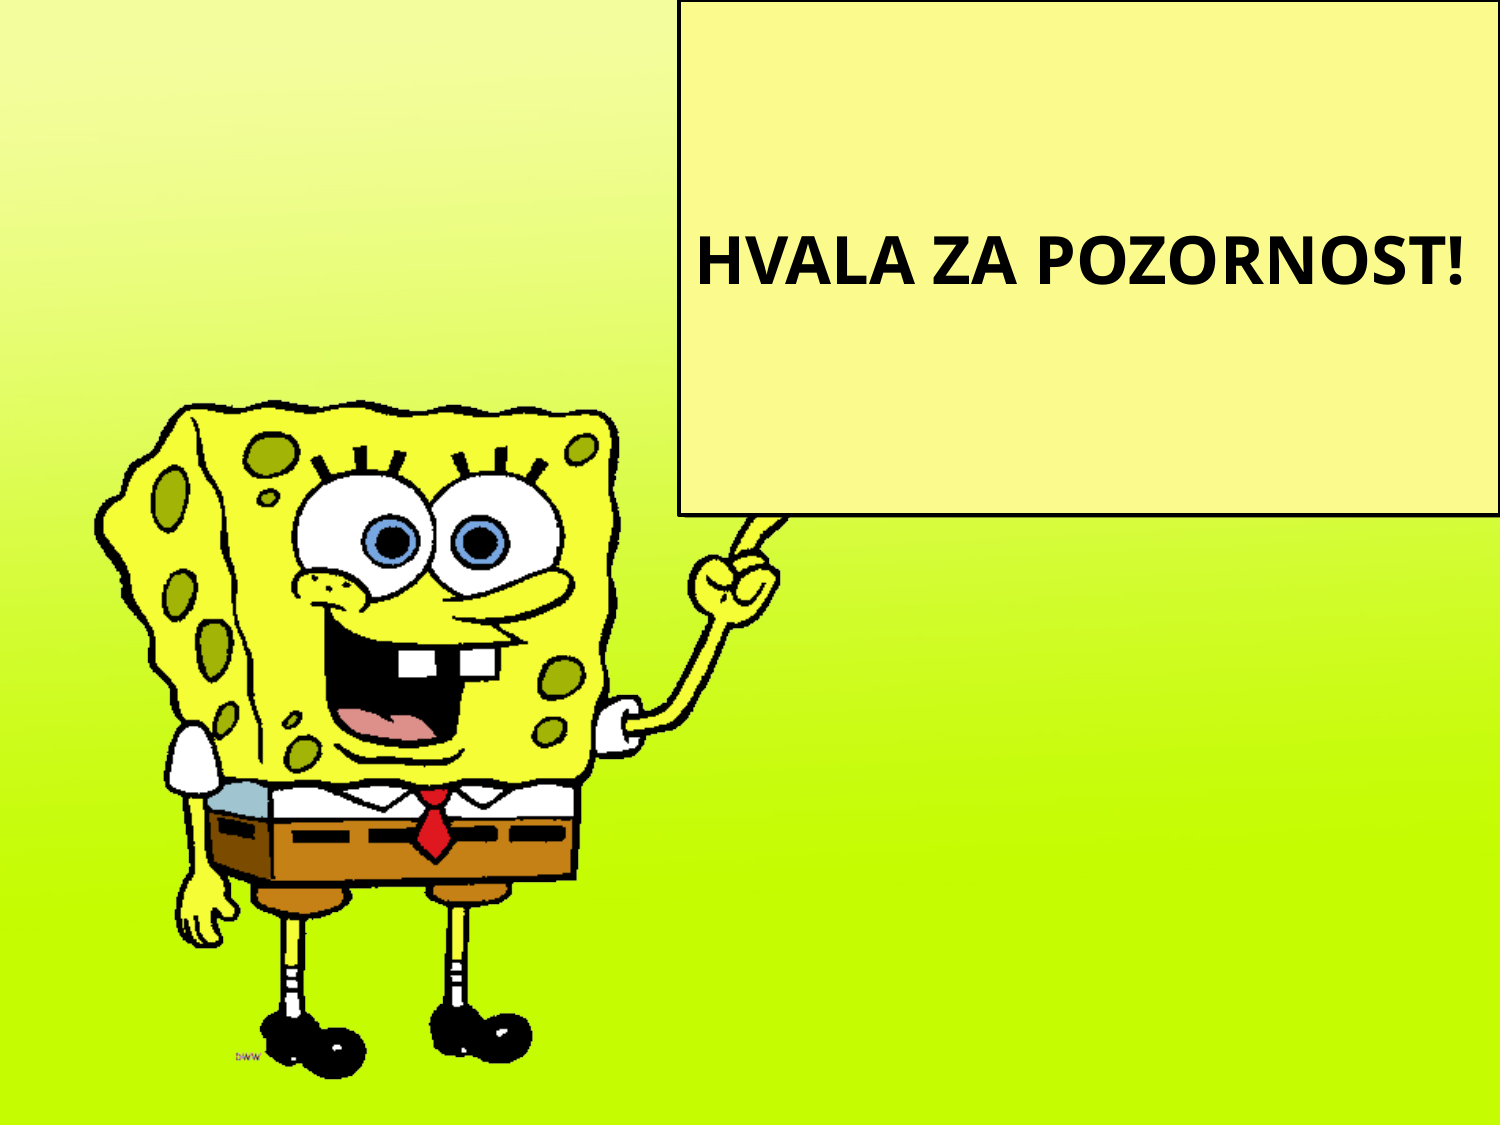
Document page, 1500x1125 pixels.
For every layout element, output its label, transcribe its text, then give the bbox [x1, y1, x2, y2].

picture [0, 0, 1500, 1125]
list HVALA ZA POZORNOST! [679, 0, 1500, 516]
